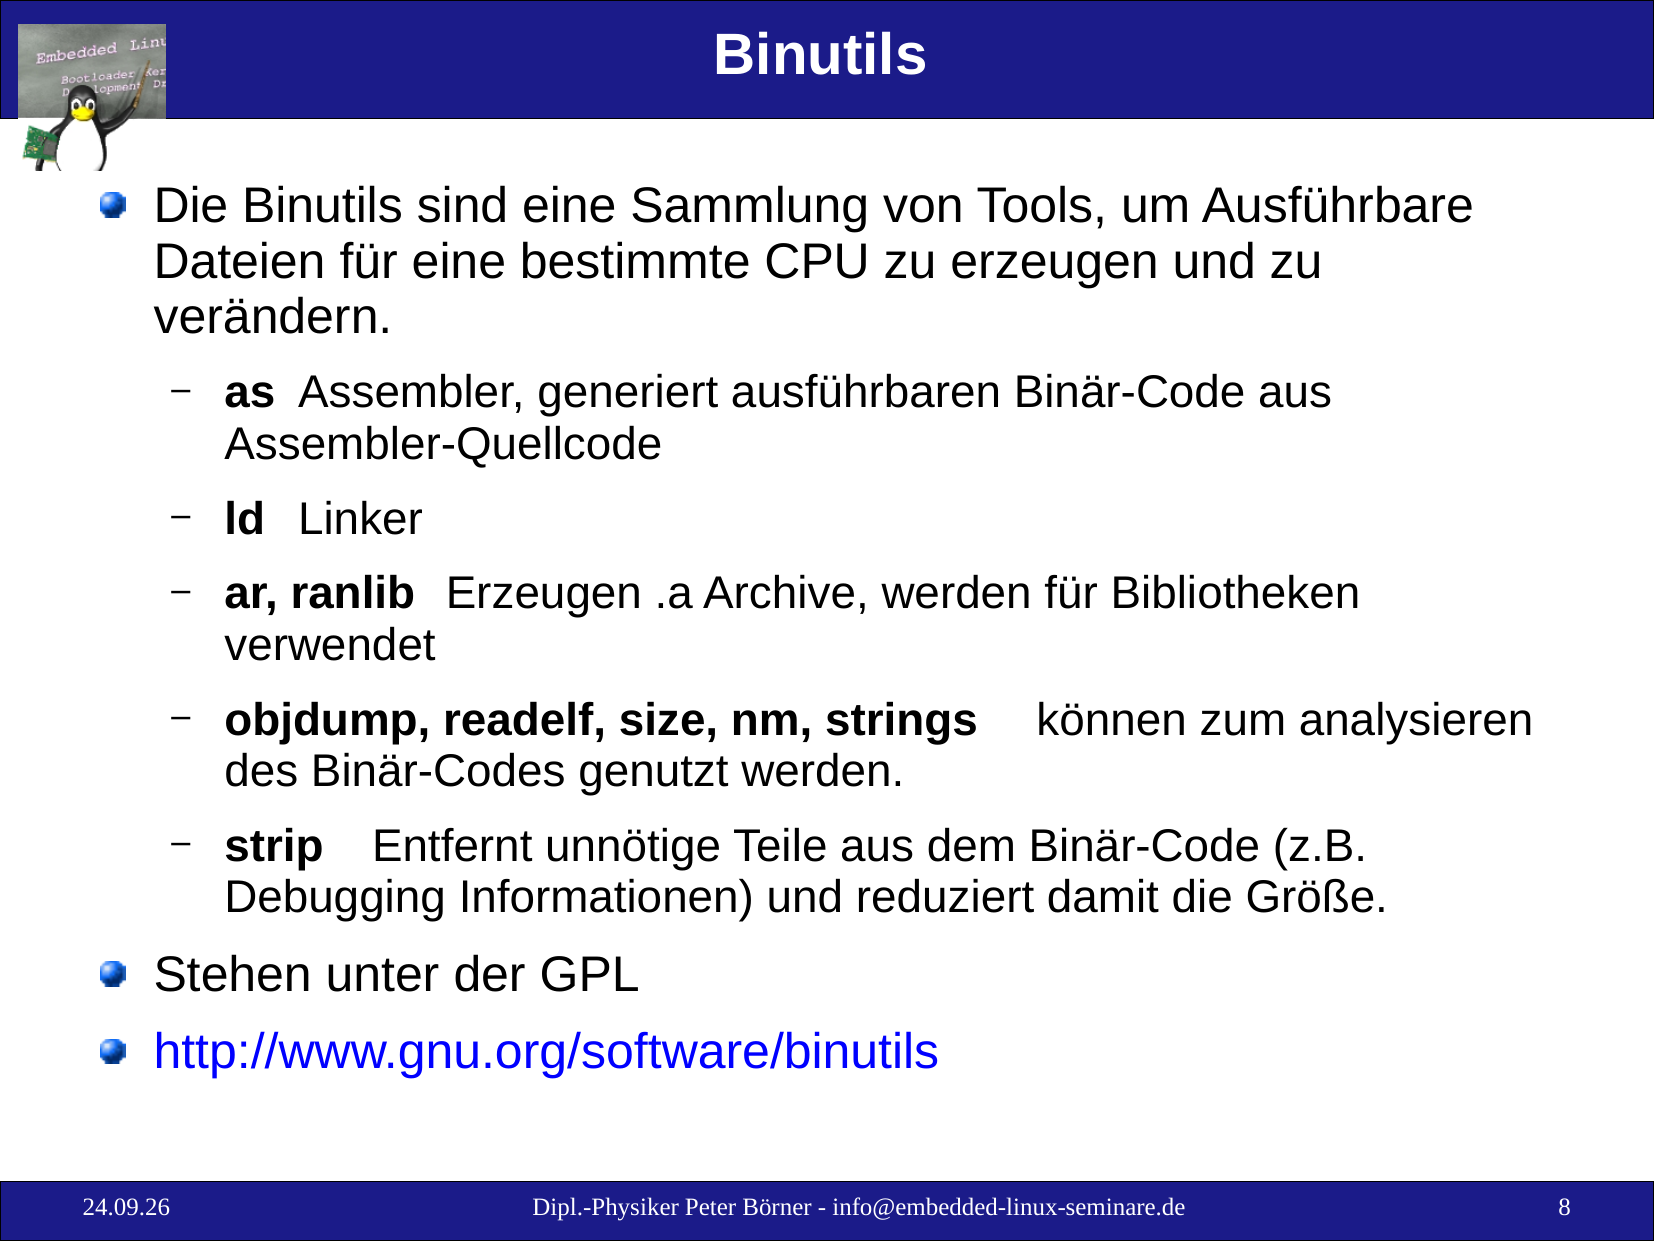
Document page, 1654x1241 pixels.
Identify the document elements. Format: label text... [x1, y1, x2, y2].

picture [18, 24, 166, 171]
title Binutils [76, 19, 1565, 89]
list Die Binutils sind eine Sammlung von Tools, um Ausführbare Dateien für eine bestimmte CPU zu erzeugen und zu verändern. as Assembler, generiert ausführbaren Binär-Code aus Assembler-Quellcode ld Linker ar, ranlib Erzeugen .a Archive, werden für Bibliotheken verwendet objdump, readelf, size, nm, strings können zum analysieren des Binär-Codes genutzt werden. strip Entfernt unnötige Teile aus dem Binär-Code (z.B. Debugging Informationen) und reduziert damit die Größe. Stehen unter der GPL http://www.gnu.org/software/binutils [82, 177, 1571, 1133]
